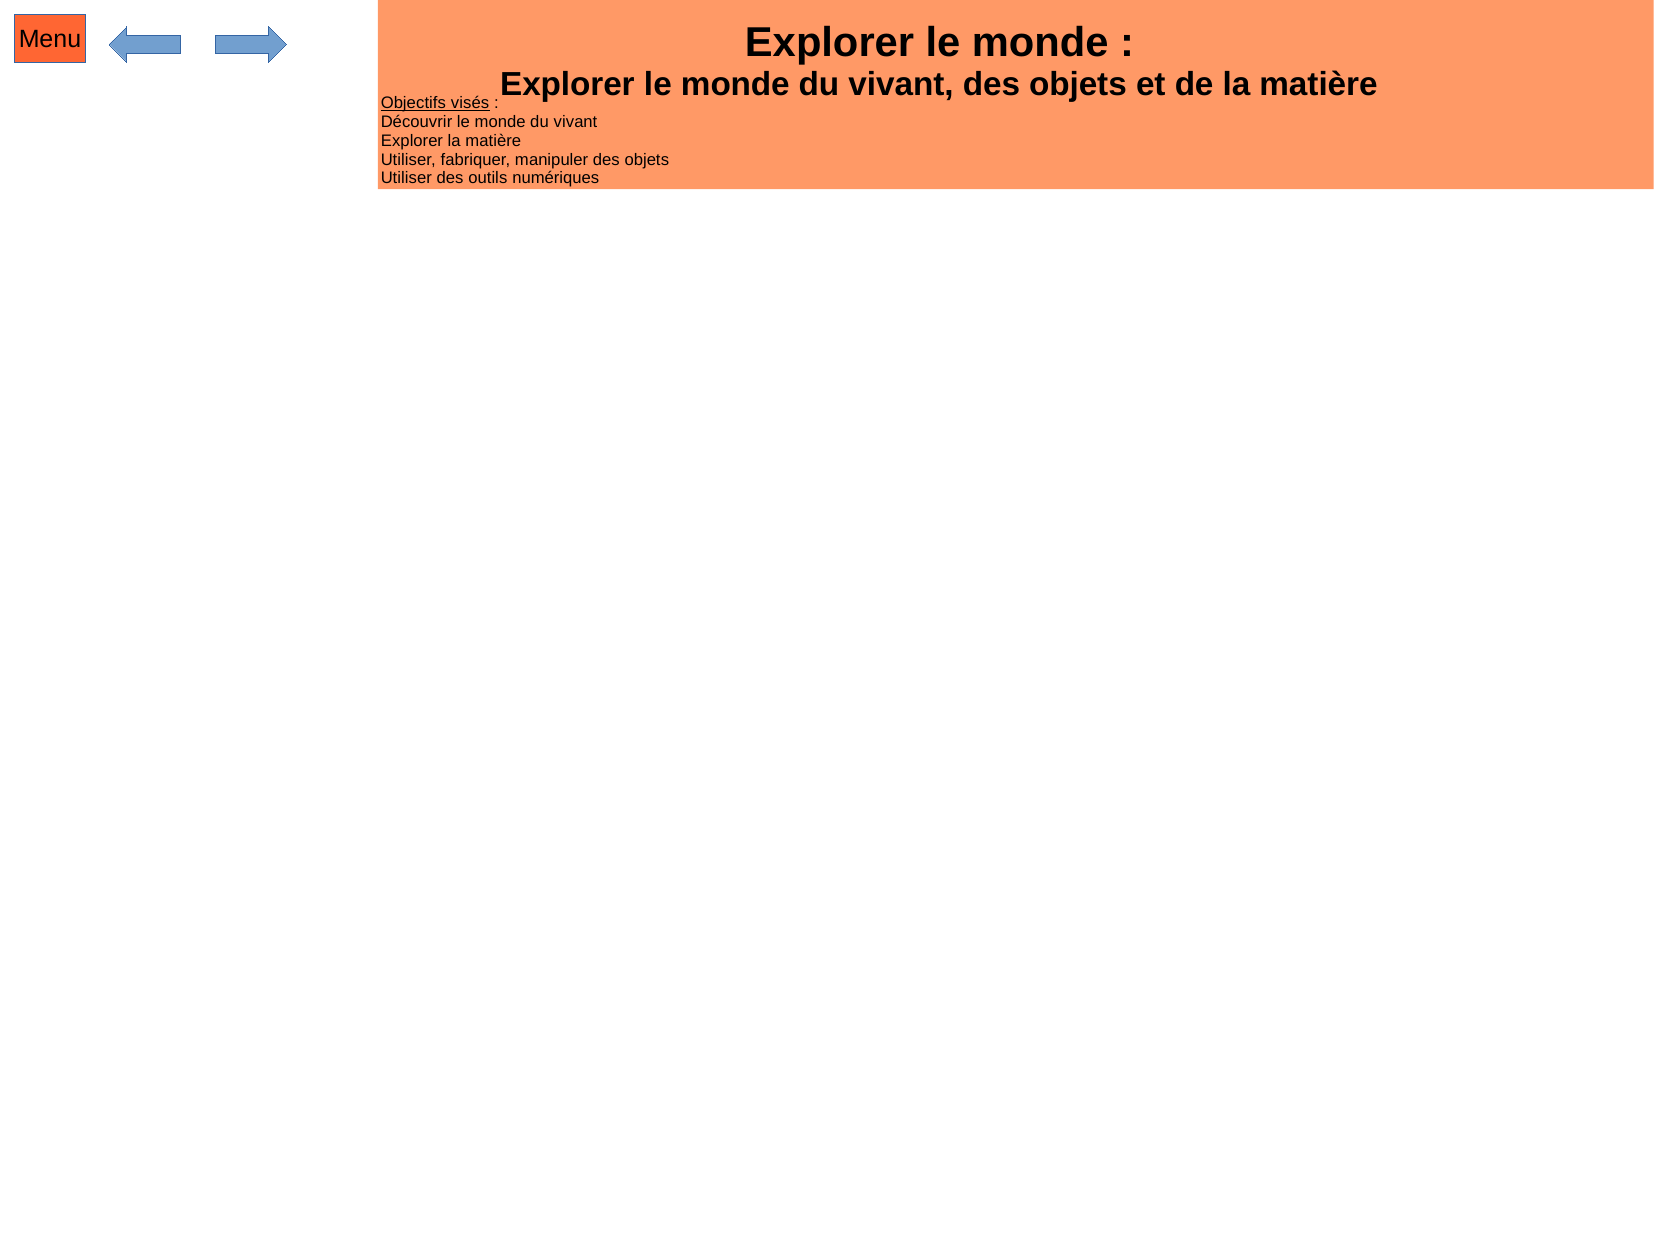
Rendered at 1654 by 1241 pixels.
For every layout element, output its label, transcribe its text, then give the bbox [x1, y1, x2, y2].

text_box Objectifs visés : Découvrir le monde du vivant Explorer la matière Utiliser, fabriquer, manipuler des objets Utiliser des outils numériques [366, 86, 887, 195]
text_box Menu [14, 14, 86, 63]
text_box [109, 26, 181, 63]
text_box Explorer le monde : Explorer le monde du vivant, des objets et de la matière [485, 11, 1394, 157]
text_box [377, 0, 1654, 190]
text_box [215, 26, 287, 63]
